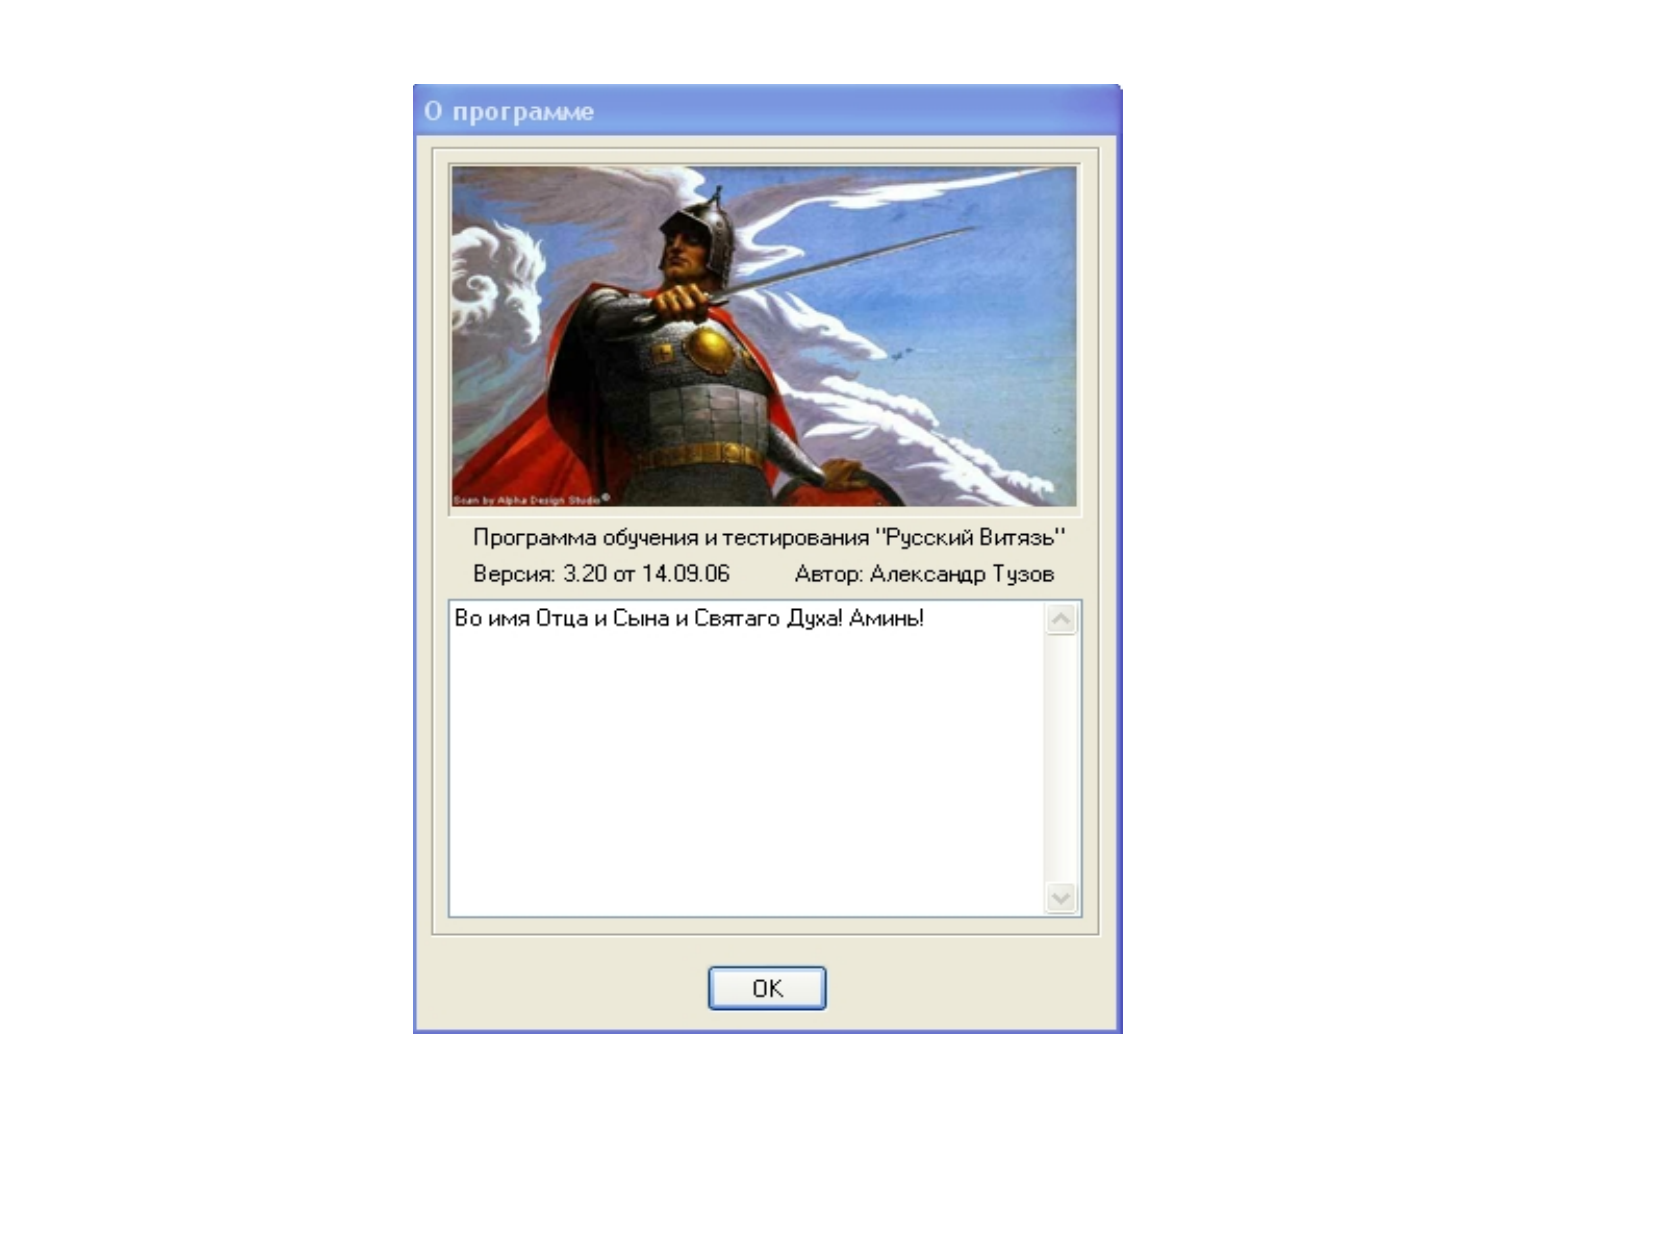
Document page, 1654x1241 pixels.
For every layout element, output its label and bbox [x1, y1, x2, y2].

picture [413, 84, 1123, 1034]
